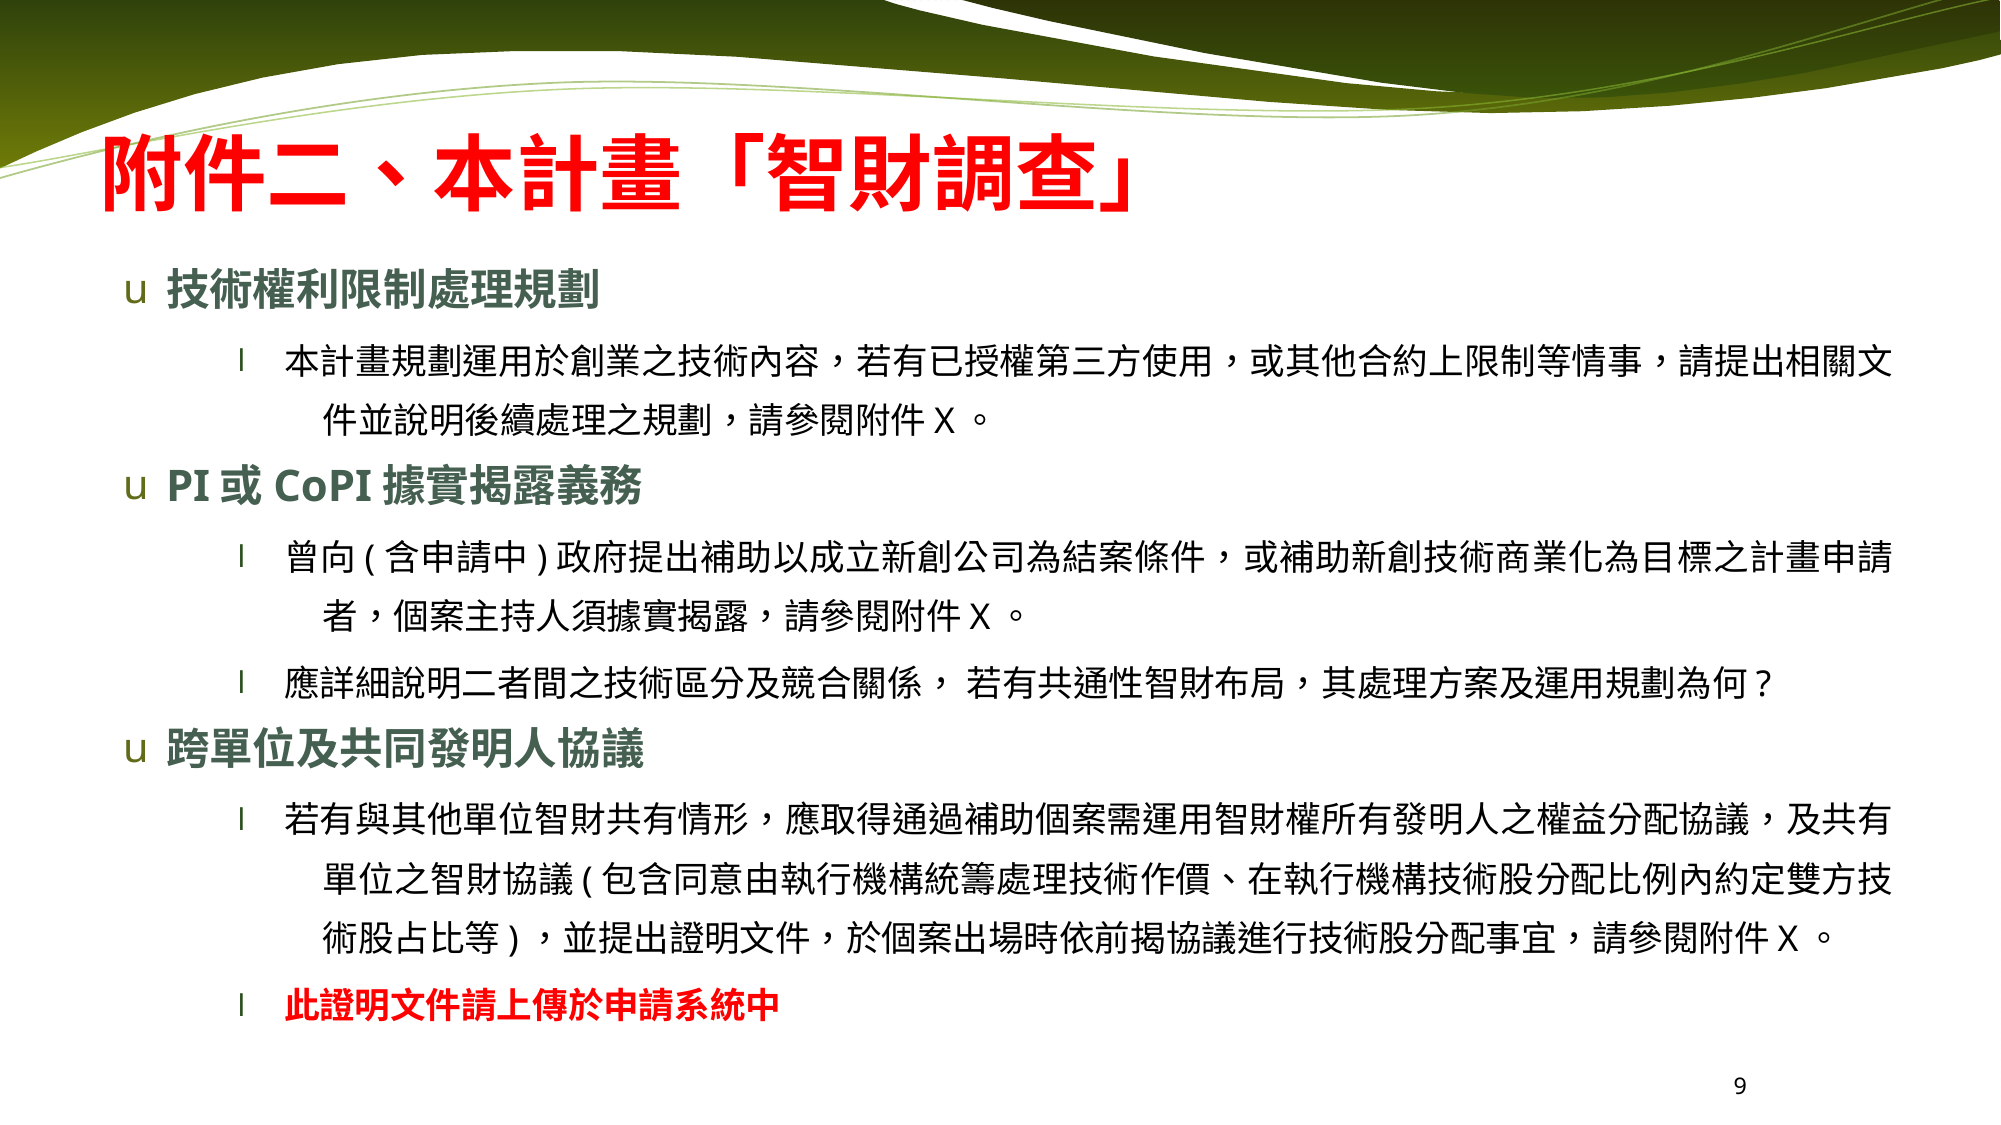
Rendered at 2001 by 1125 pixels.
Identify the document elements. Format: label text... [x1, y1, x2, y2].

text_box [1733, 1042, 1900, 1103]
title 附件二、本計畫「智財調查」 [99, 33, 1900, 222]
list 技術權利限制處理規劃 本計畫規劃運用於創業之技術內容，若有已授權第三方使用，或其他合約上限制等情事，請提出相關文件並說明後續處理之規劃，請參閱附件X。 PI或CoPI據實揭露義務 曾向(含申請中)政府提出補助以成立新創公司為結案條件，或補助新創技術商業化為目標之計畫申請者，個案主持人須據實揭露，請參閱附件X。 應詳細說明二者間之技術區分及競合關係， 若有共通性智財布局，其處理方案及運用規劃為何? 跨單位及共同發明人協議 若有與其他單位智財共有情形，應取得通過補助個案需運用智財權所有發明人之權益分配協議，及共有單位之智財協議(包含同意由執行機構統籌處理技術作價、在執行機構技術股分配比例內約定雙方技術股占比等)，並提出證明文件，於個案出場時依前揭協議進行技術股分配事宜，請參閱附件X。 此證明文件請上傳於申請系統中 [108, 247, 1909, 1082]
